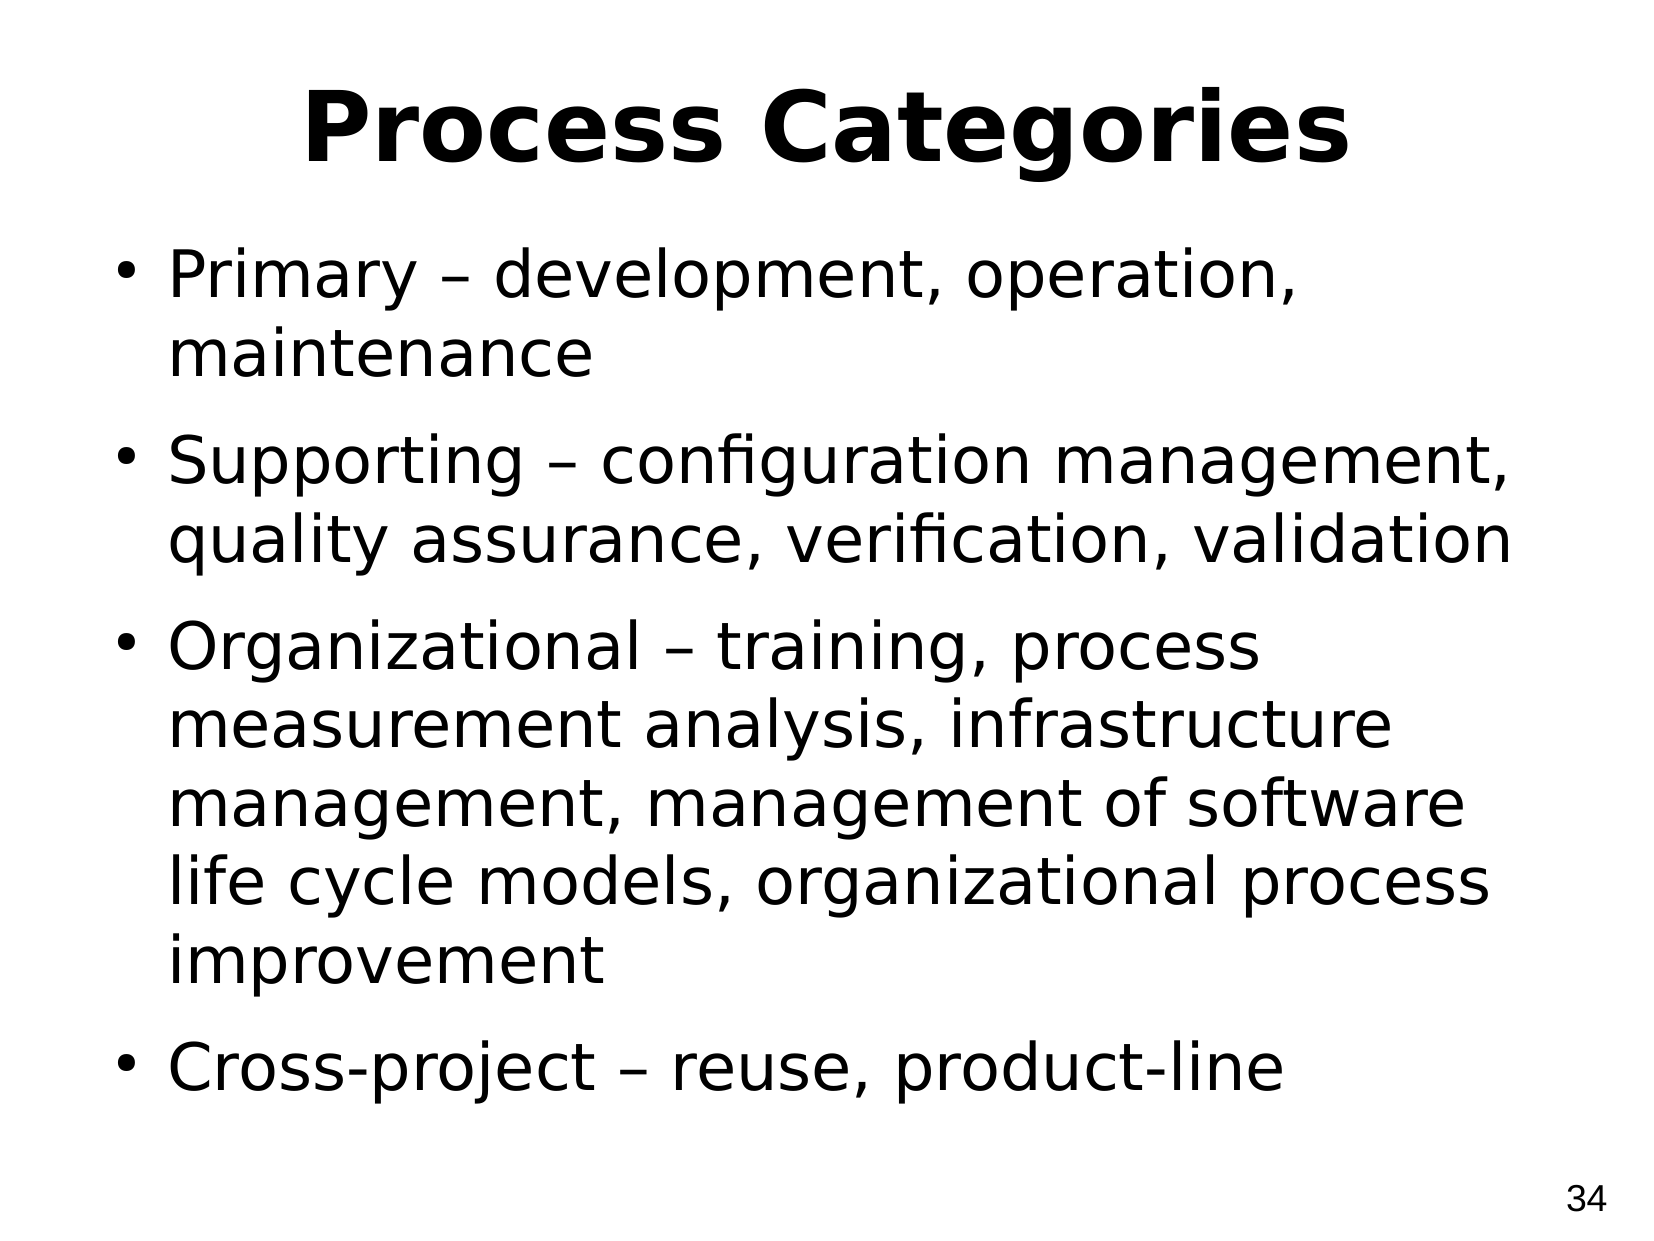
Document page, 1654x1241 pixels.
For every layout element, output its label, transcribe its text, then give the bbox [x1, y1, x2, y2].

title Process Categories [82, 49, 1571, 196]
list Primary – development, operation, maintenance Supporting – configuration management, quality assurance, verification, validation Organizational – training, process measurement analysis, infrastructure management, management of software life cycle models, organizational process improvement Cross-project – reuse, product-line [82, 225, 1538, 1186]
